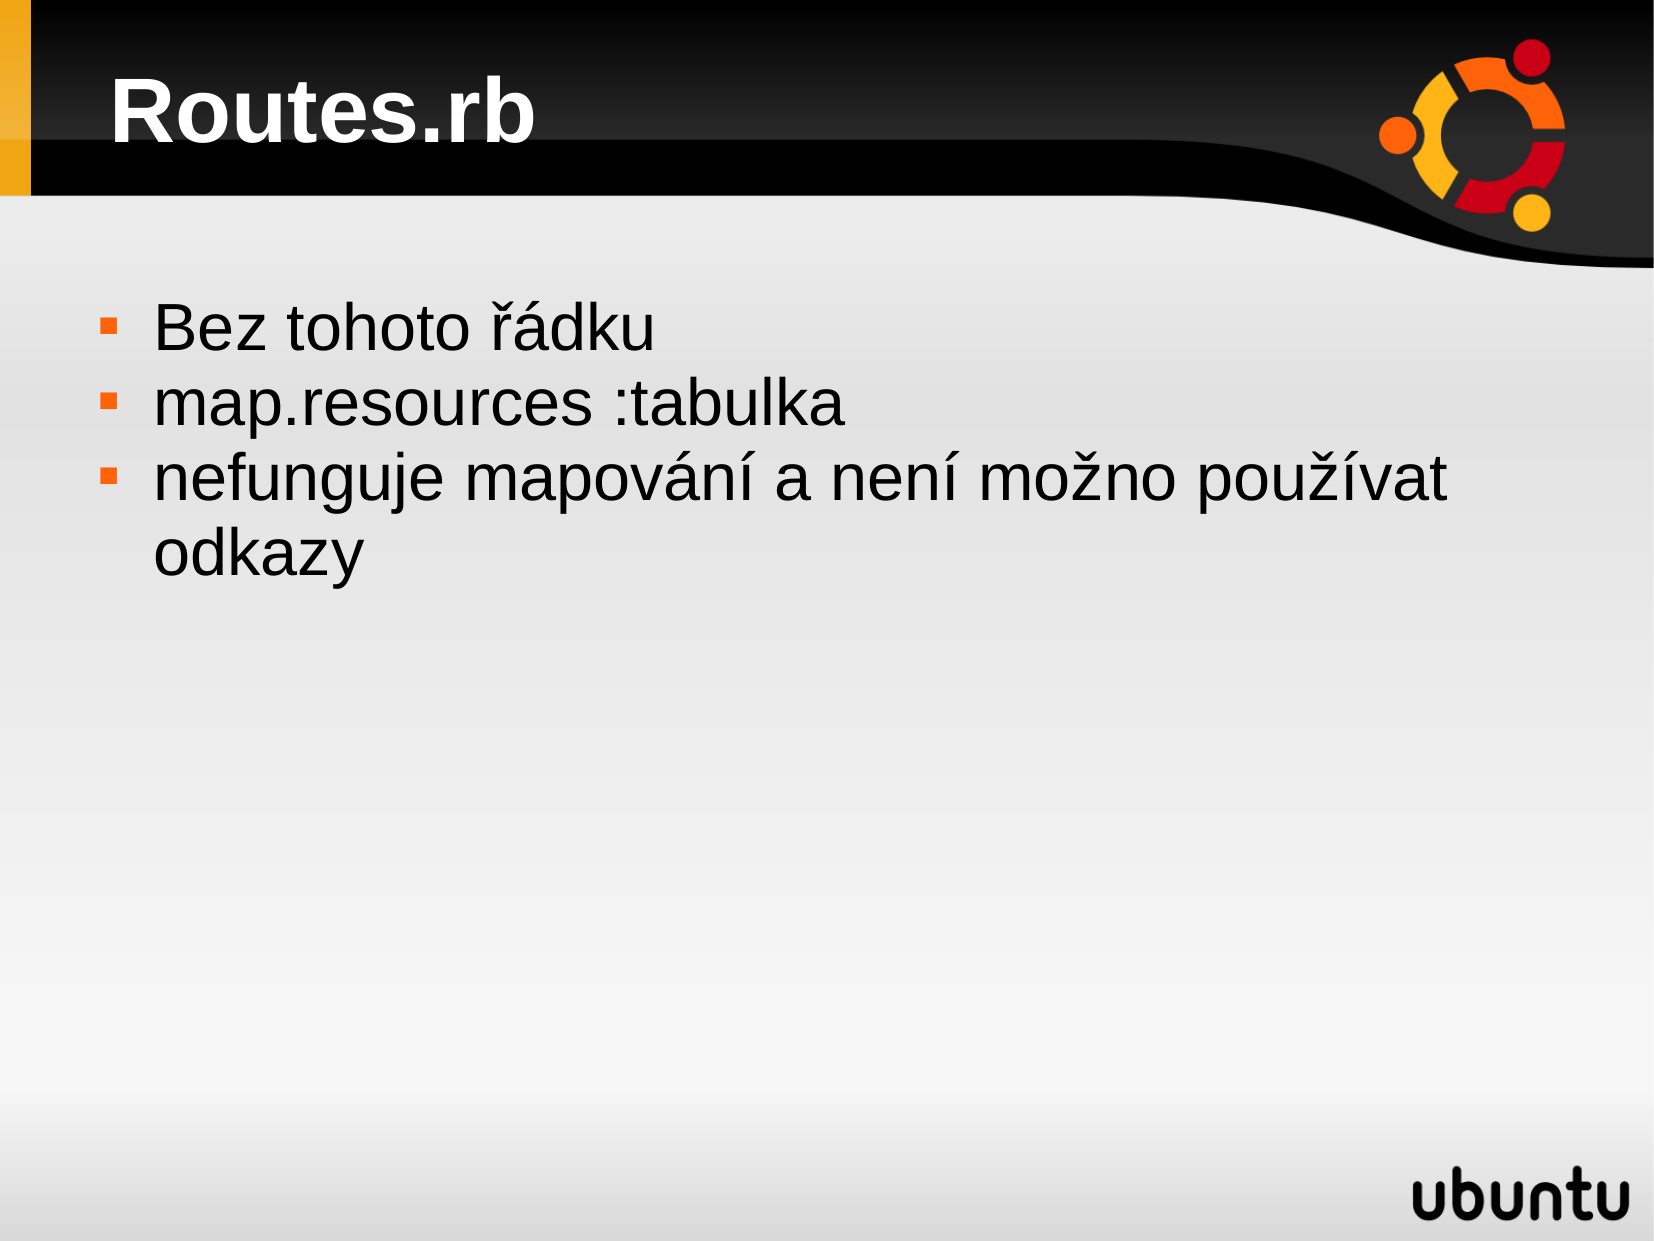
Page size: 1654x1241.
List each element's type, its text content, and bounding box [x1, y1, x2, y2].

picture [0, 0, 1654, 1241]
title Routes.rb [76, 14, 1565, 207]
list Bez tohoto řádku map.resources :tabulka nefunguje mapování a není možno používat odkazy [82, 290, 1571, 1094]
